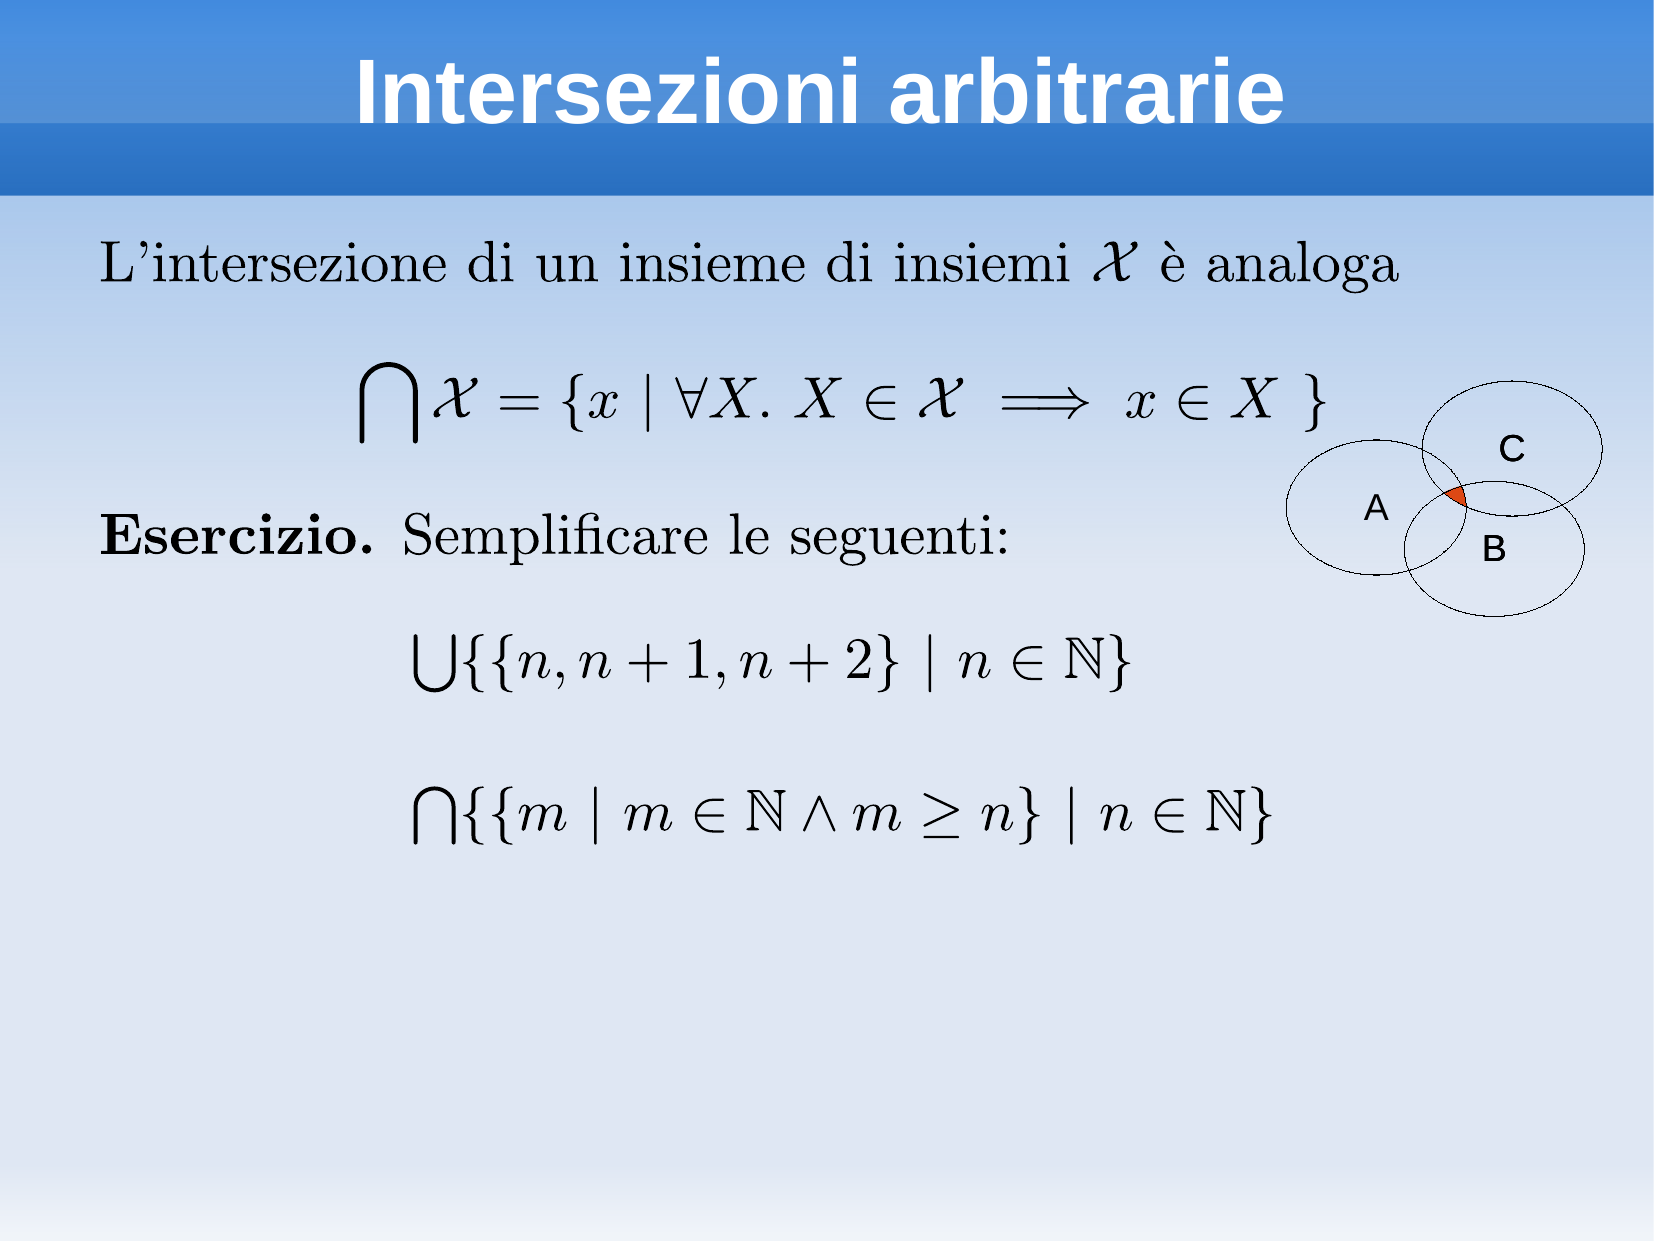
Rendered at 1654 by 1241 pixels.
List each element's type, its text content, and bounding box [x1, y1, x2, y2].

text_box C [1423, 381, 1603, 516]
title Intersezioni arbitrarie [76, 0, 1565, 196]
text_box B [1404, 493, 1585, 616]
text_box A [1287, 440, 1443, 575]
text_box [98, 240, 1399, 845]
picture [0, 0, 1654, 1241]
